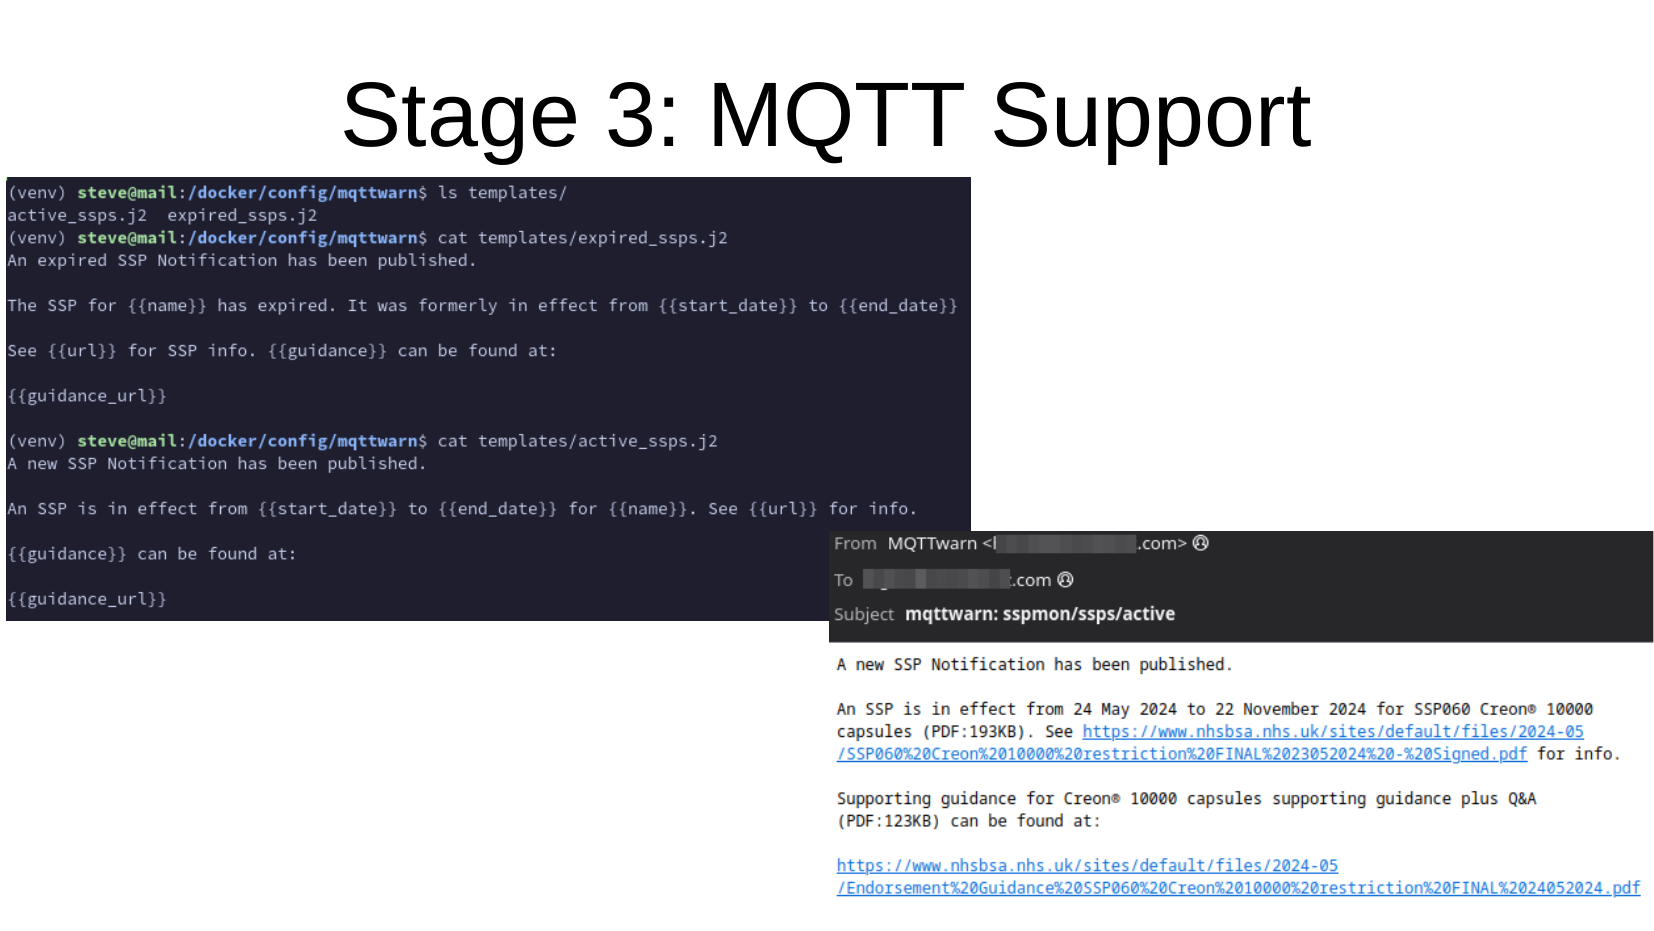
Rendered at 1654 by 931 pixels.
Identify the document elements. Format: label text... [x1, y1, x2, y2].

picture [6, 177, 1654, 931]
title Stage 3: MQTT Support [82, 37, 1571, 193]
